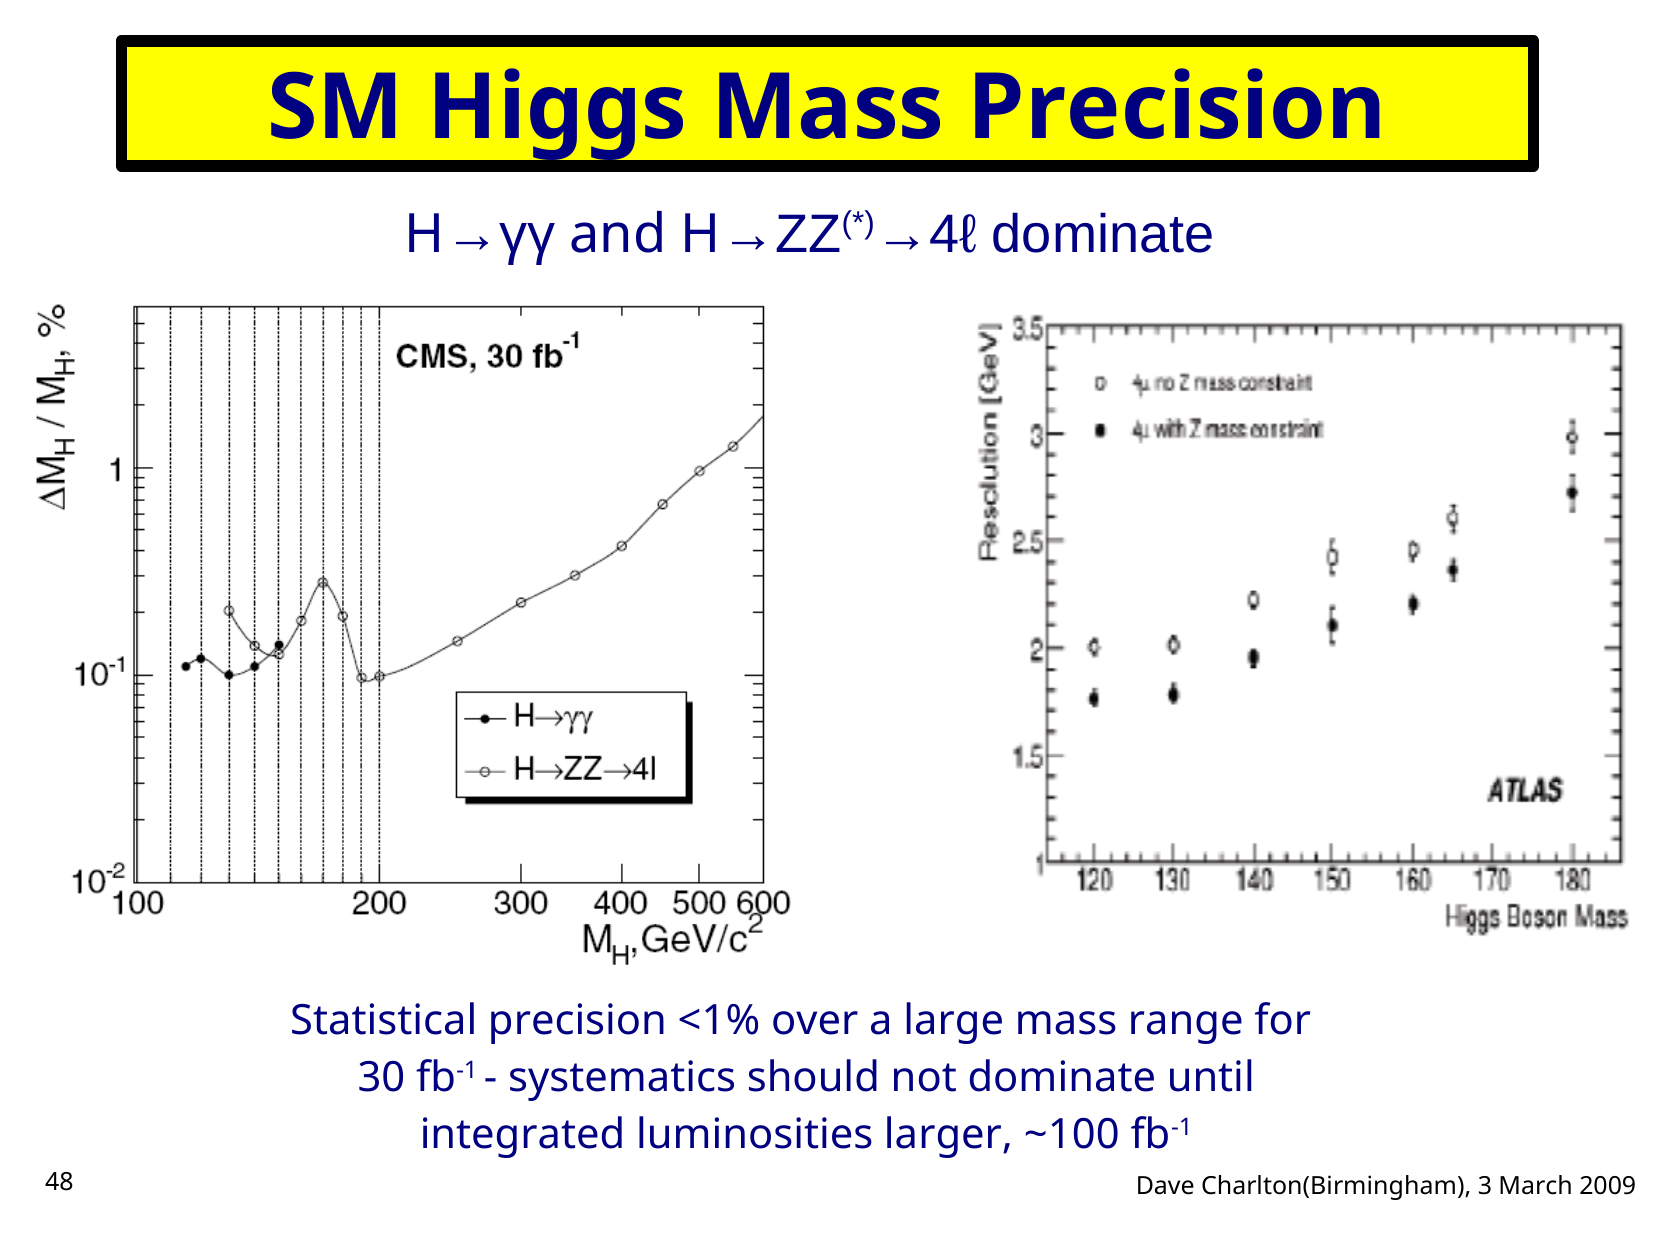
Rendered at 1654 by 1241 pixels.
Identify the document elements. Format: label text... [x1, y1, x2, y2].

text_box H→γγ and H→ZZ(*)→4ℓ dominate [46, 194, 1575, 281]
picture [27, 295, 798, 972]
text_box Statistical precision <1% over a large mass range for 30 fb-1 - systematics should not dominate until integrated luminosities larger, ~100 fb-1 [285, 990, 1328, 1138]
picture [966, 301, 1639, 941]
title SM Higgs Mass Precision [121, 49, 1534, 158]
